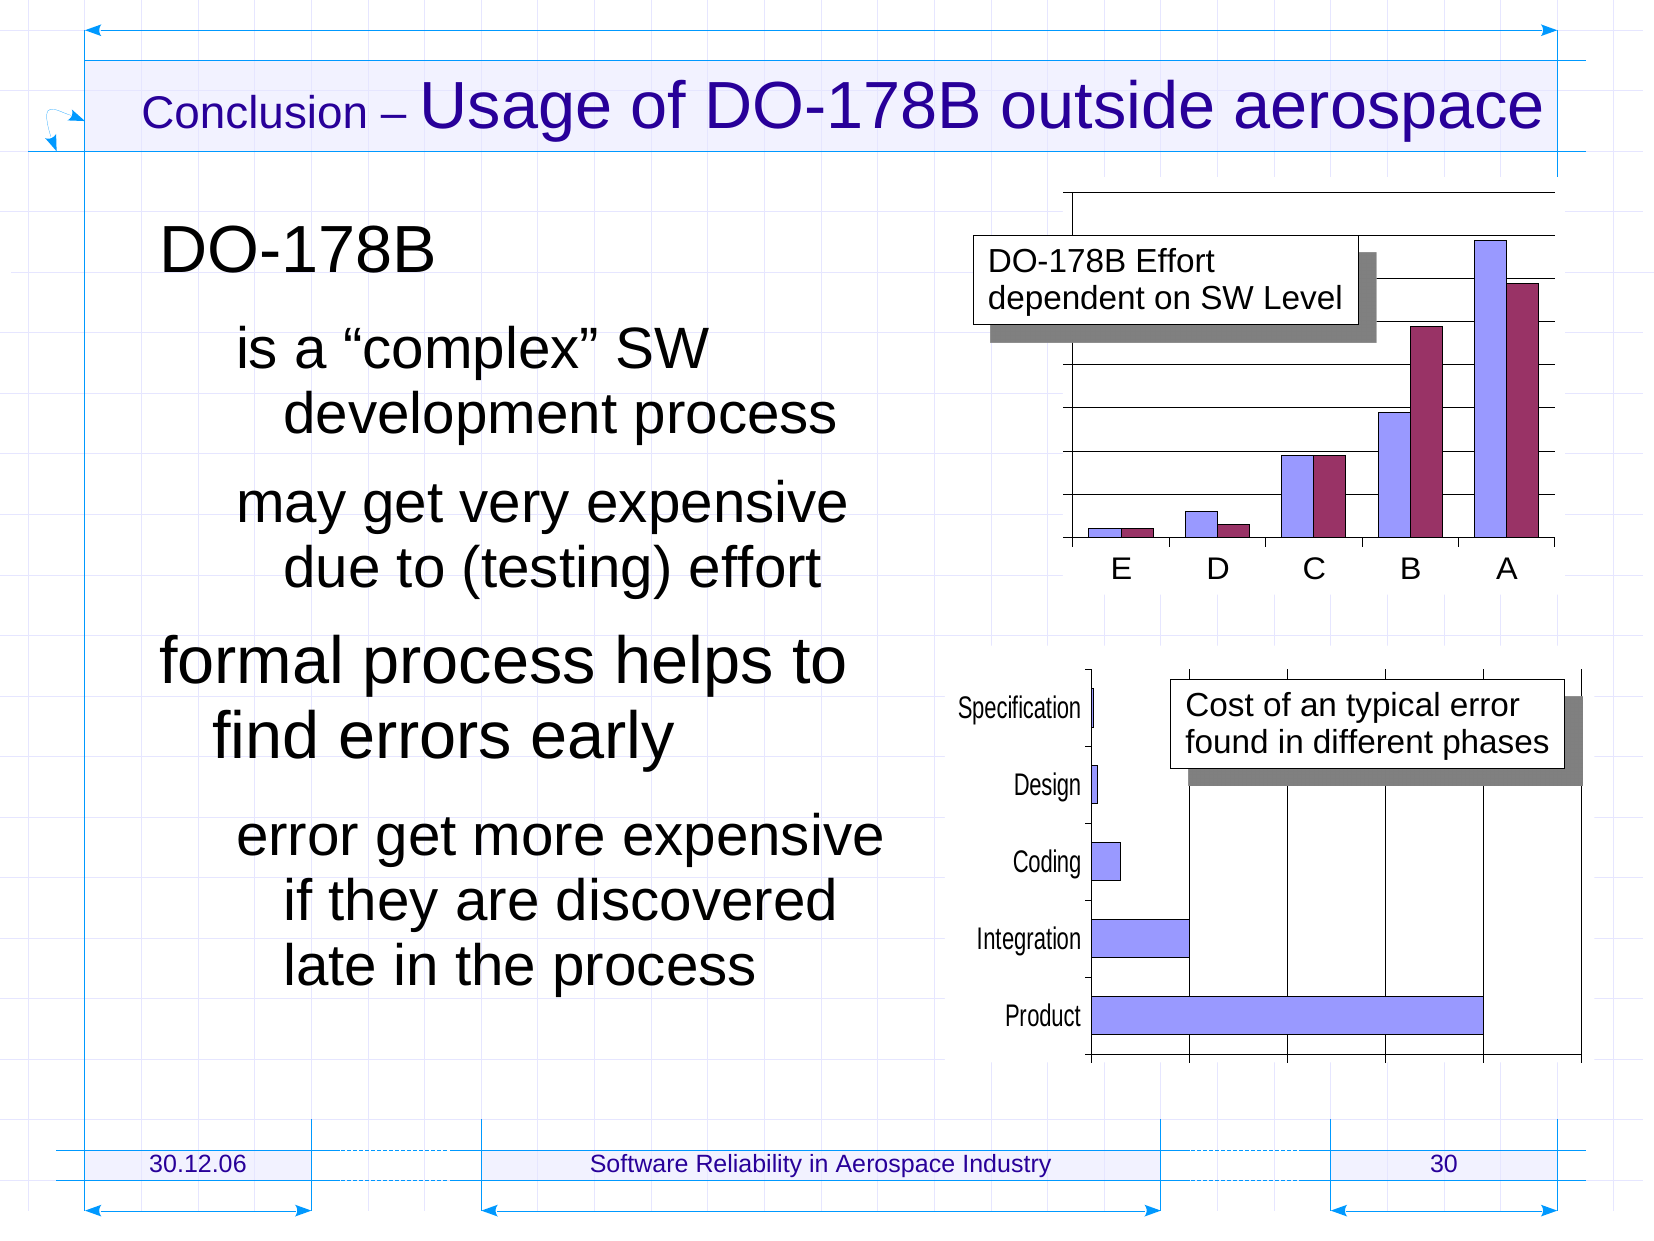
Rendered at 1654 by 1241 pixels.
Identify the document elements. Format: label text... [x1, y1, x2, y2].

text_box DO-178B Effort dependent on SW Level [973, 235, 1359, 325]
chart [1062, 177, 1565, 595]
list DO-178B is a “complex” SW development process may get very expensive due to (testing) effort formal process helps to find errors early error get more expensive if they are discovered late in the process [141, 211, 916, 1120]
chart [944, 645, 1595, 1063]
text_box Cost of an typical error found in different phases [1170, 679, 1565, 769]
title Conclusion – Usage of DO-178B outside aerospace [141, 60, 1558, 152]
